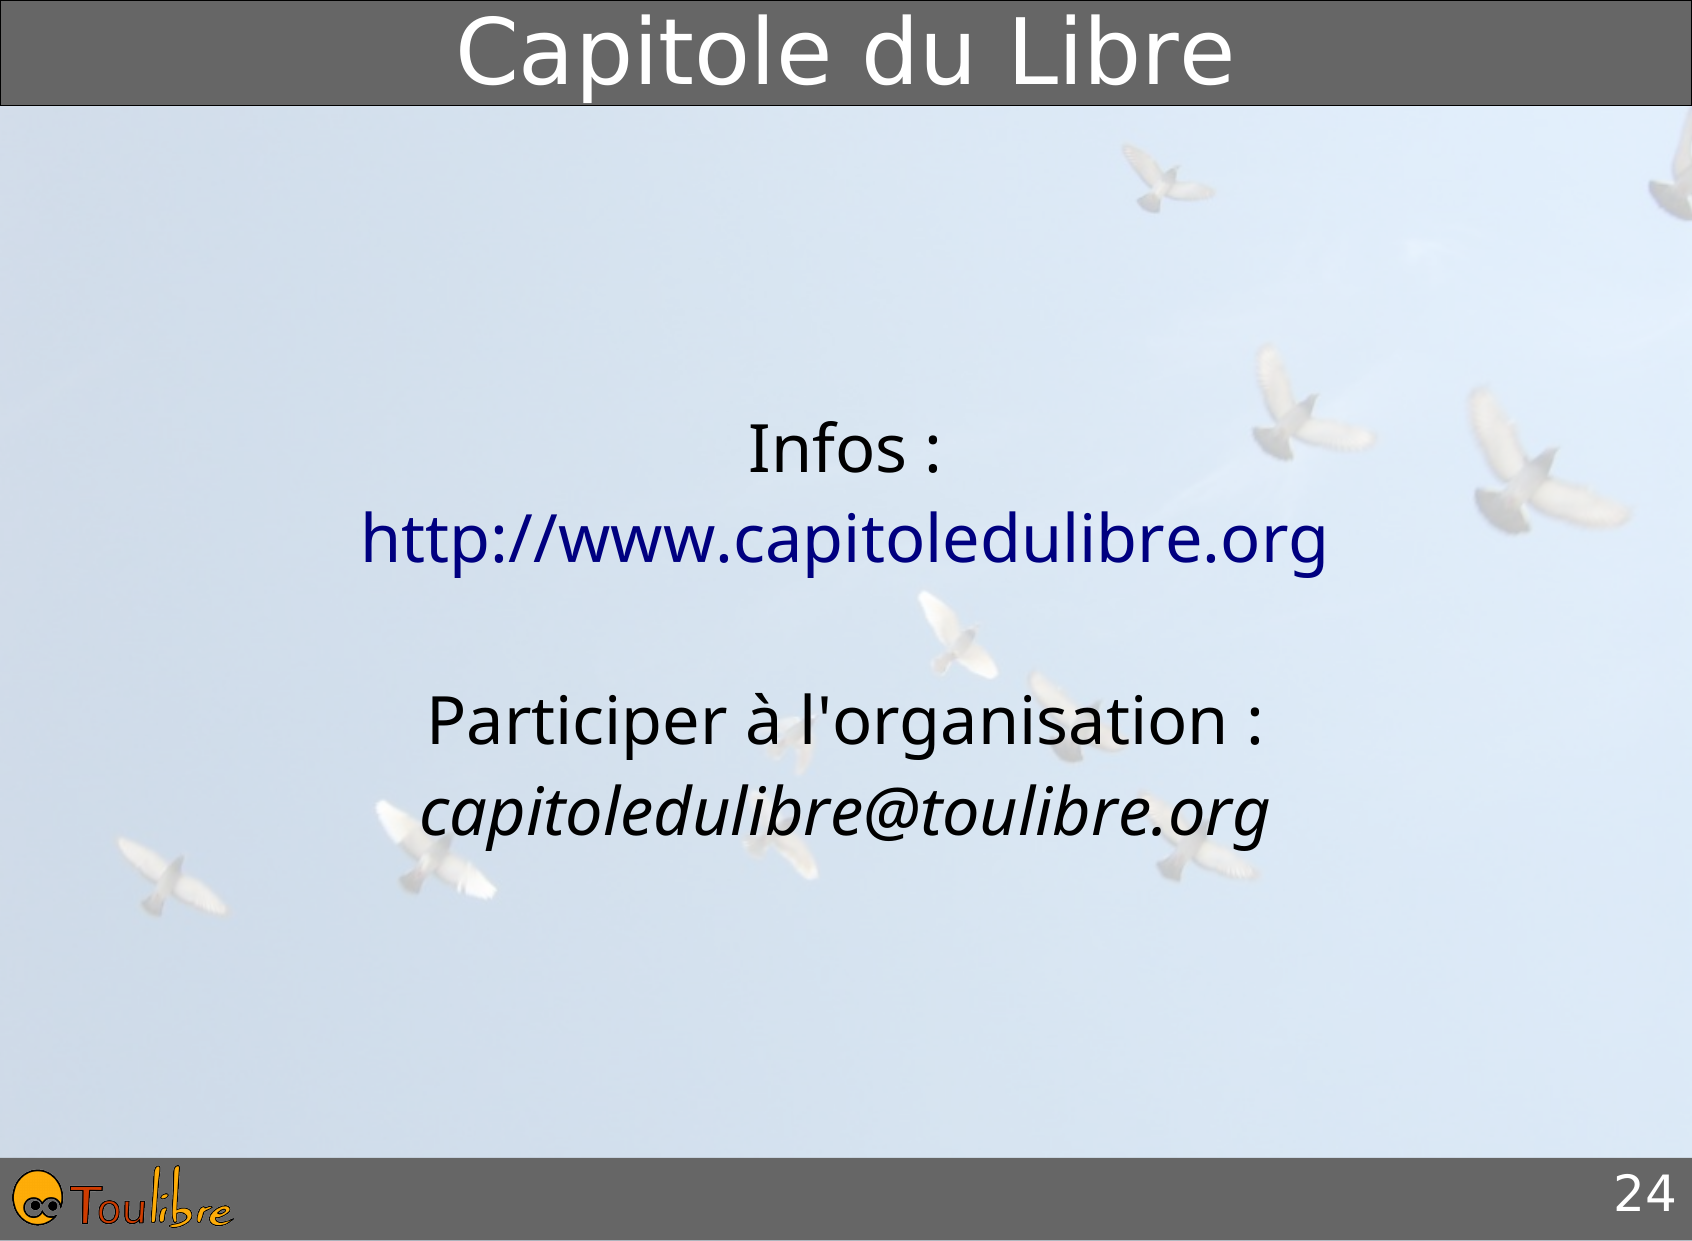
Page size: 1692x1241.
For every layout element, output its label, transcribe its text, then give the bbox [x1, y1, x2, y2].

subtitle Infos : http://www.capitoledulibre.org Participer à l'organisation : capitoledulibre@toulibre.org [84, 146, 1608, 1109]
title Capitole du Libre [0, 0, 1692, 107]
picture [12, 1165, 234, 1228]
